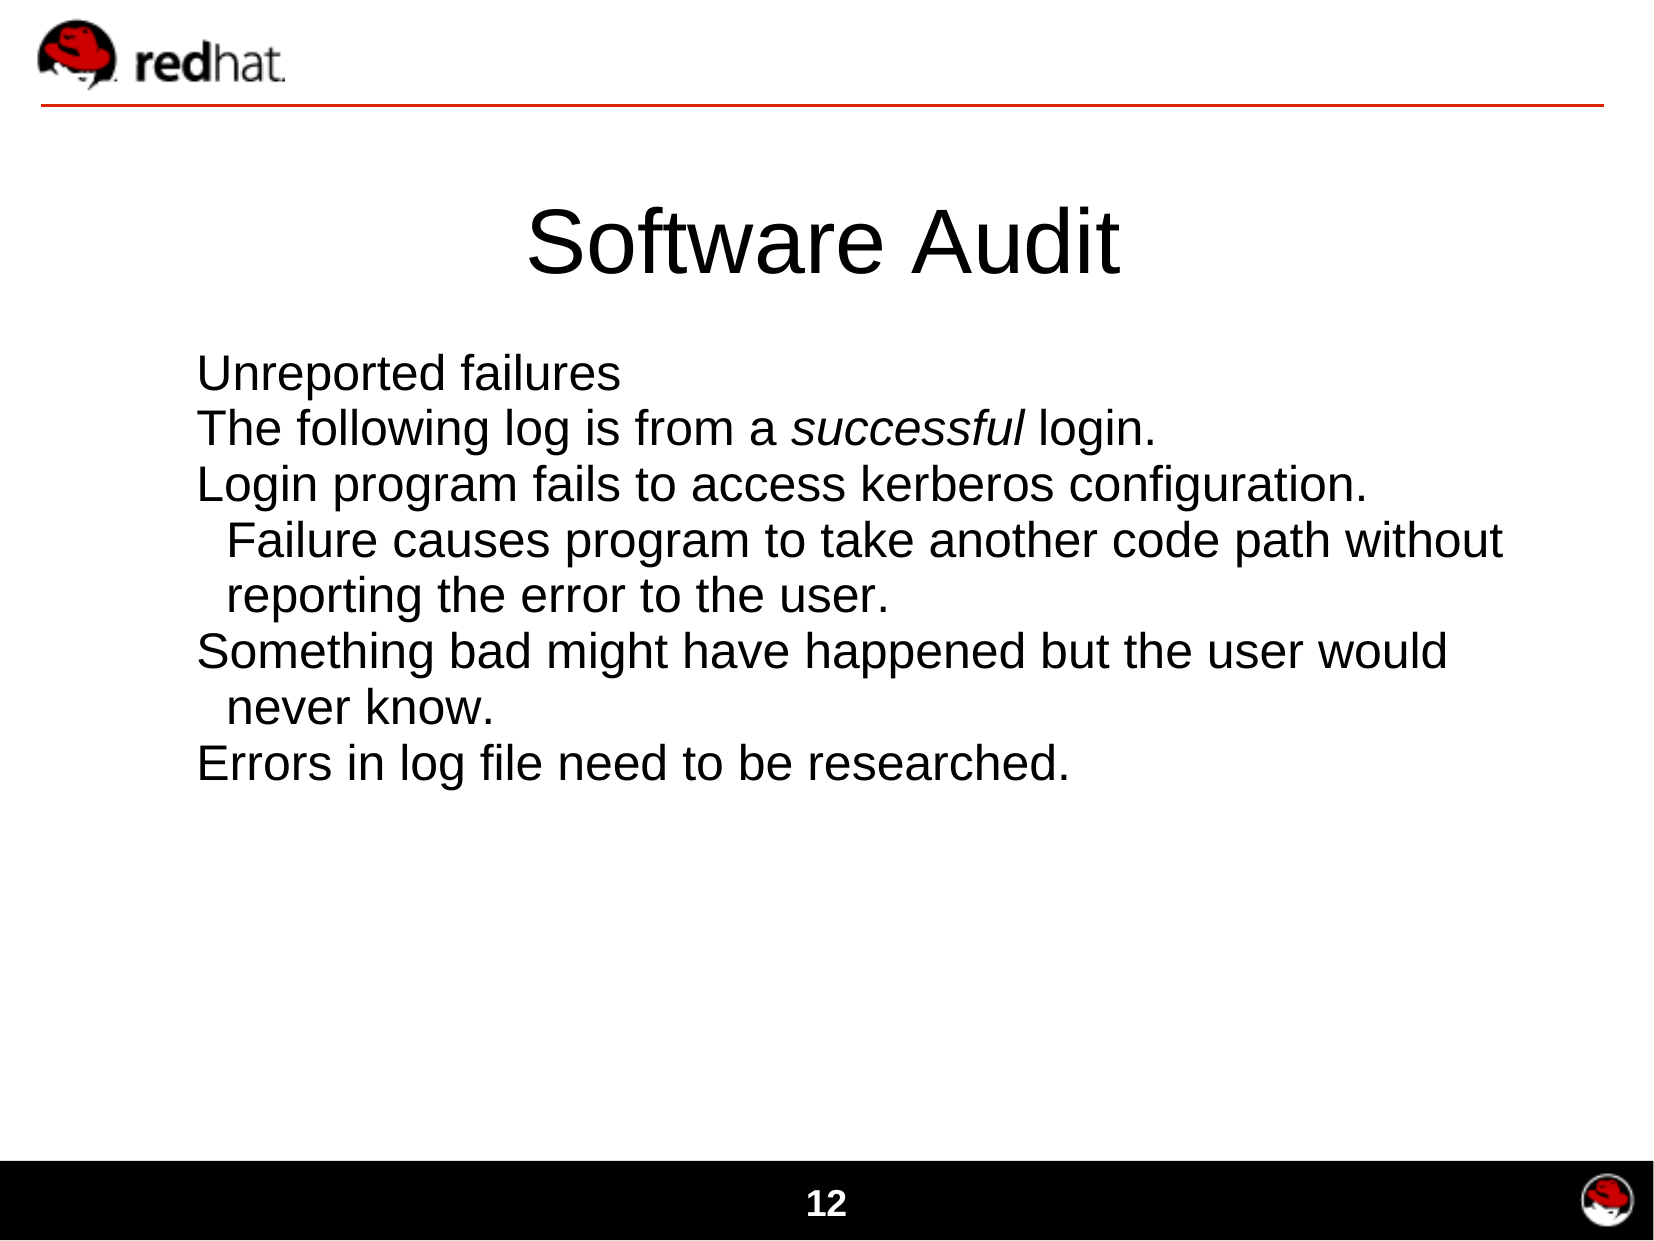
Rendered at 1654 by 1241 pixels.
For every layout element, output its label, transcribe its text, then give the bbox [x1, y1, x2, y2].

picture [36, 17, 285, 101]
list Unreported failures The following log is from a successful login. Login program fails to access kerberos configuration. Failure causes program to take another code path without reporting the error to the user. Something bad might have happened but the user would never know. Errors in log file need to be researched. [121, 344, 1534, 1127]
title Software Audit [117, 137, 1530, 346]
picture [1576, 1170, 1639, 1233]
